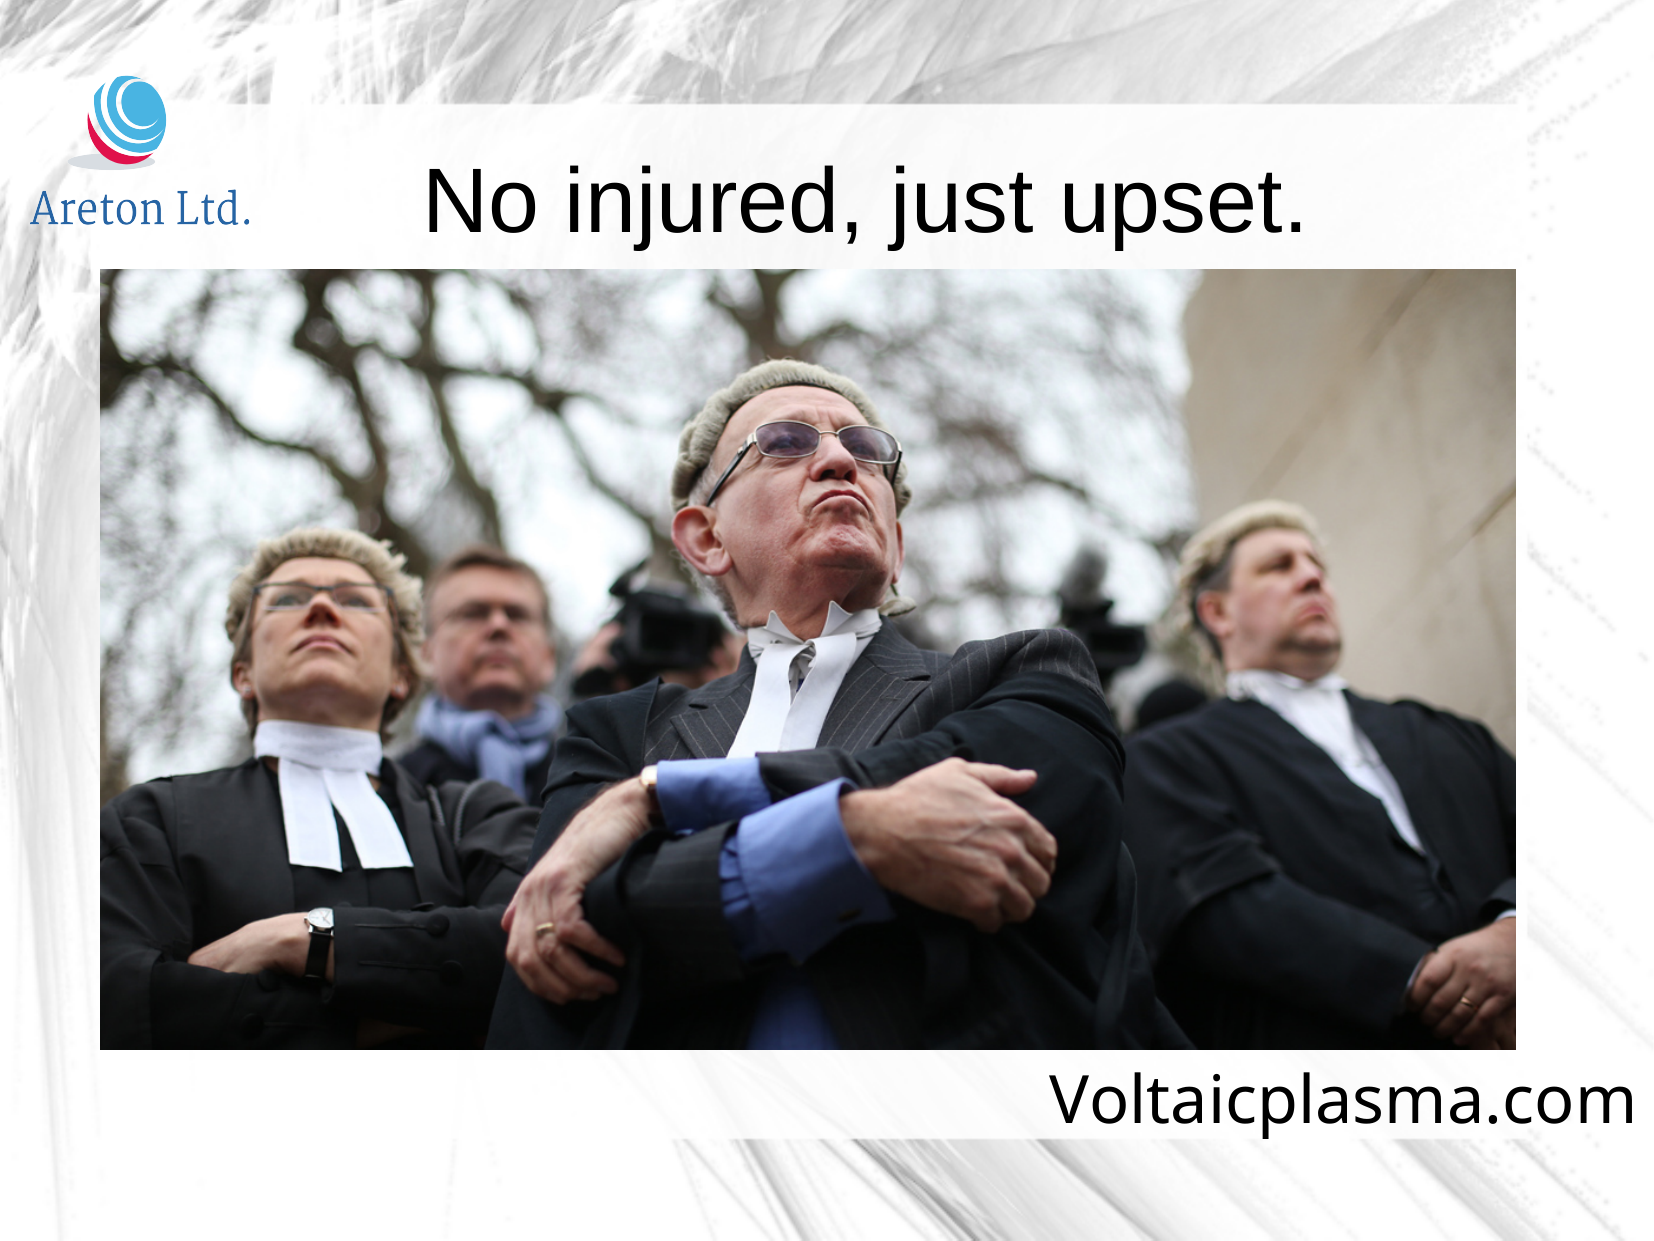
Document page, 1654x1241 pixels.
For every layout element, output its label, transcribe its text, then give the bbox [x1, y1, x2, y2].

picture [0, 0, 1654, 1241]
title No injured, just upset. [316, 117, 1561, 286]
text_box Voltaicplasma.com [617, 784, 1654, 1241]
